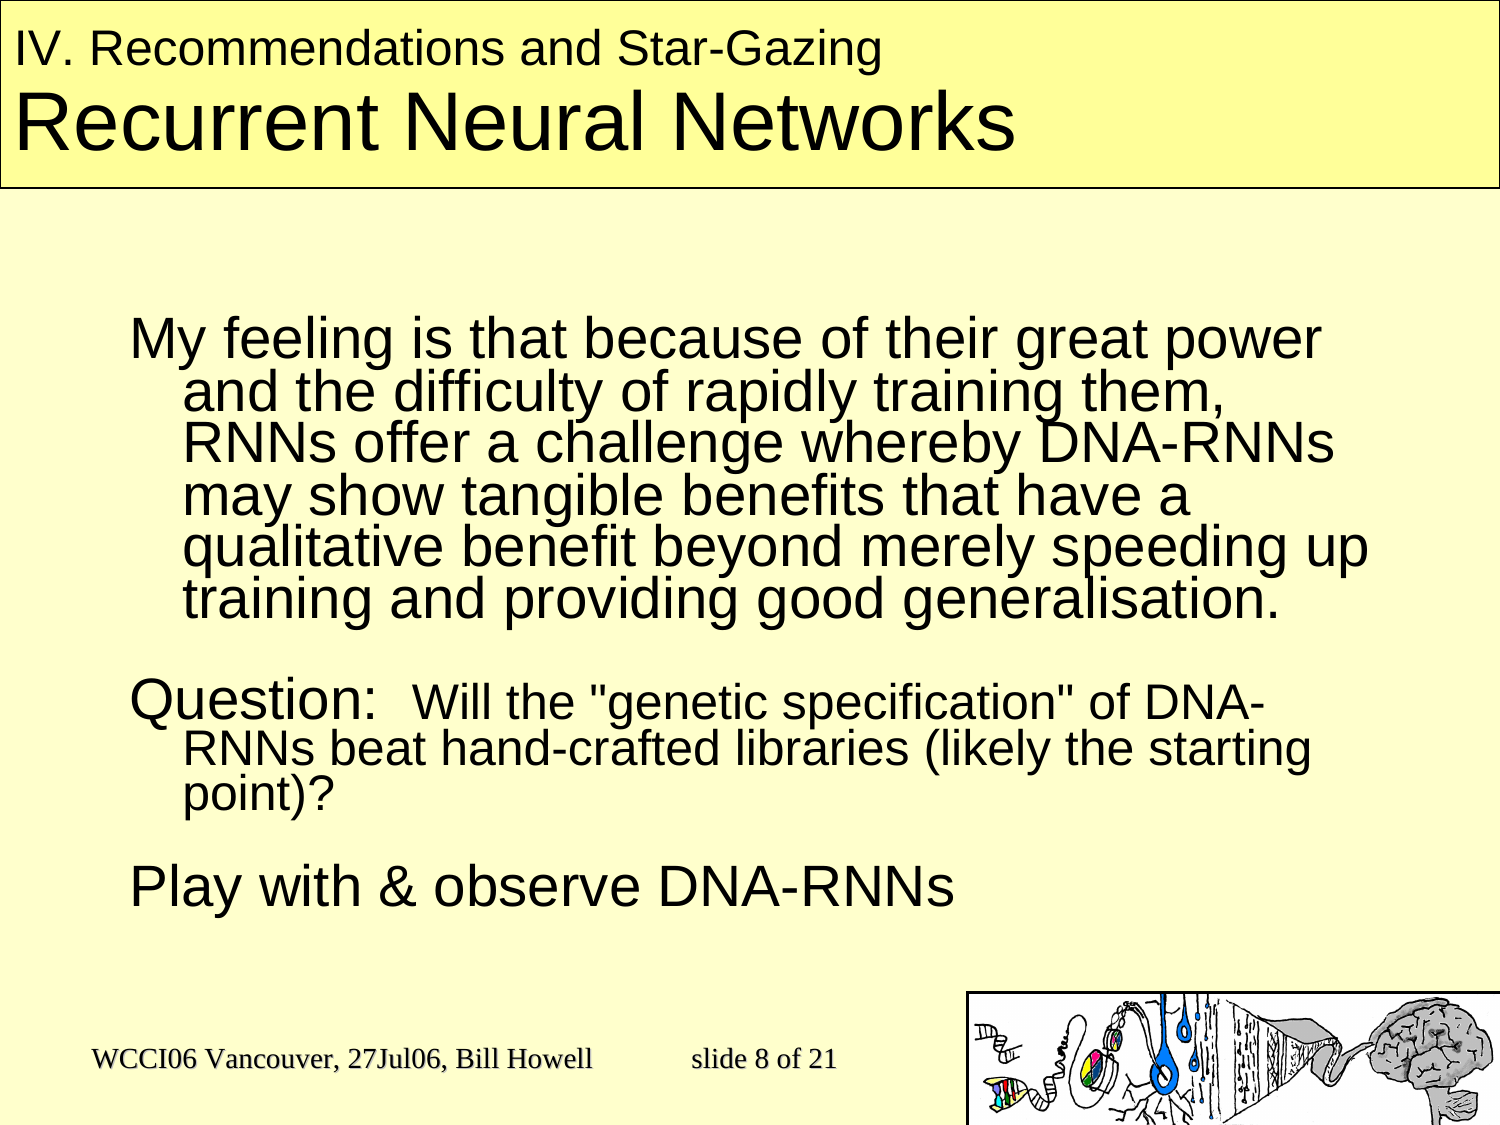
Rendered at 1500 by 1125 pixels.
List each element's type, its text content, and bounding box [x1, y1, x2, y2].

title IV. Recommendations and Star-Gazing Recurrent Neural Networks [0, 0, 1500, 189]
picture [969, 994, 1500, 1125]
list My feeling is that because of their great power and the difficulty of rapidly training them, RNNs offer a challenge whereby DNA-RNNs may show tangible benefits that have a qualitative benefit beyond merely speeding up training and providing good generalisation. Question: Will the "genetic specification" of DNA-RNNs beat hand-crafted libraries (likely the starting point)? Play with & observe DNA-RNNs [112, 317, 1394, 993]
